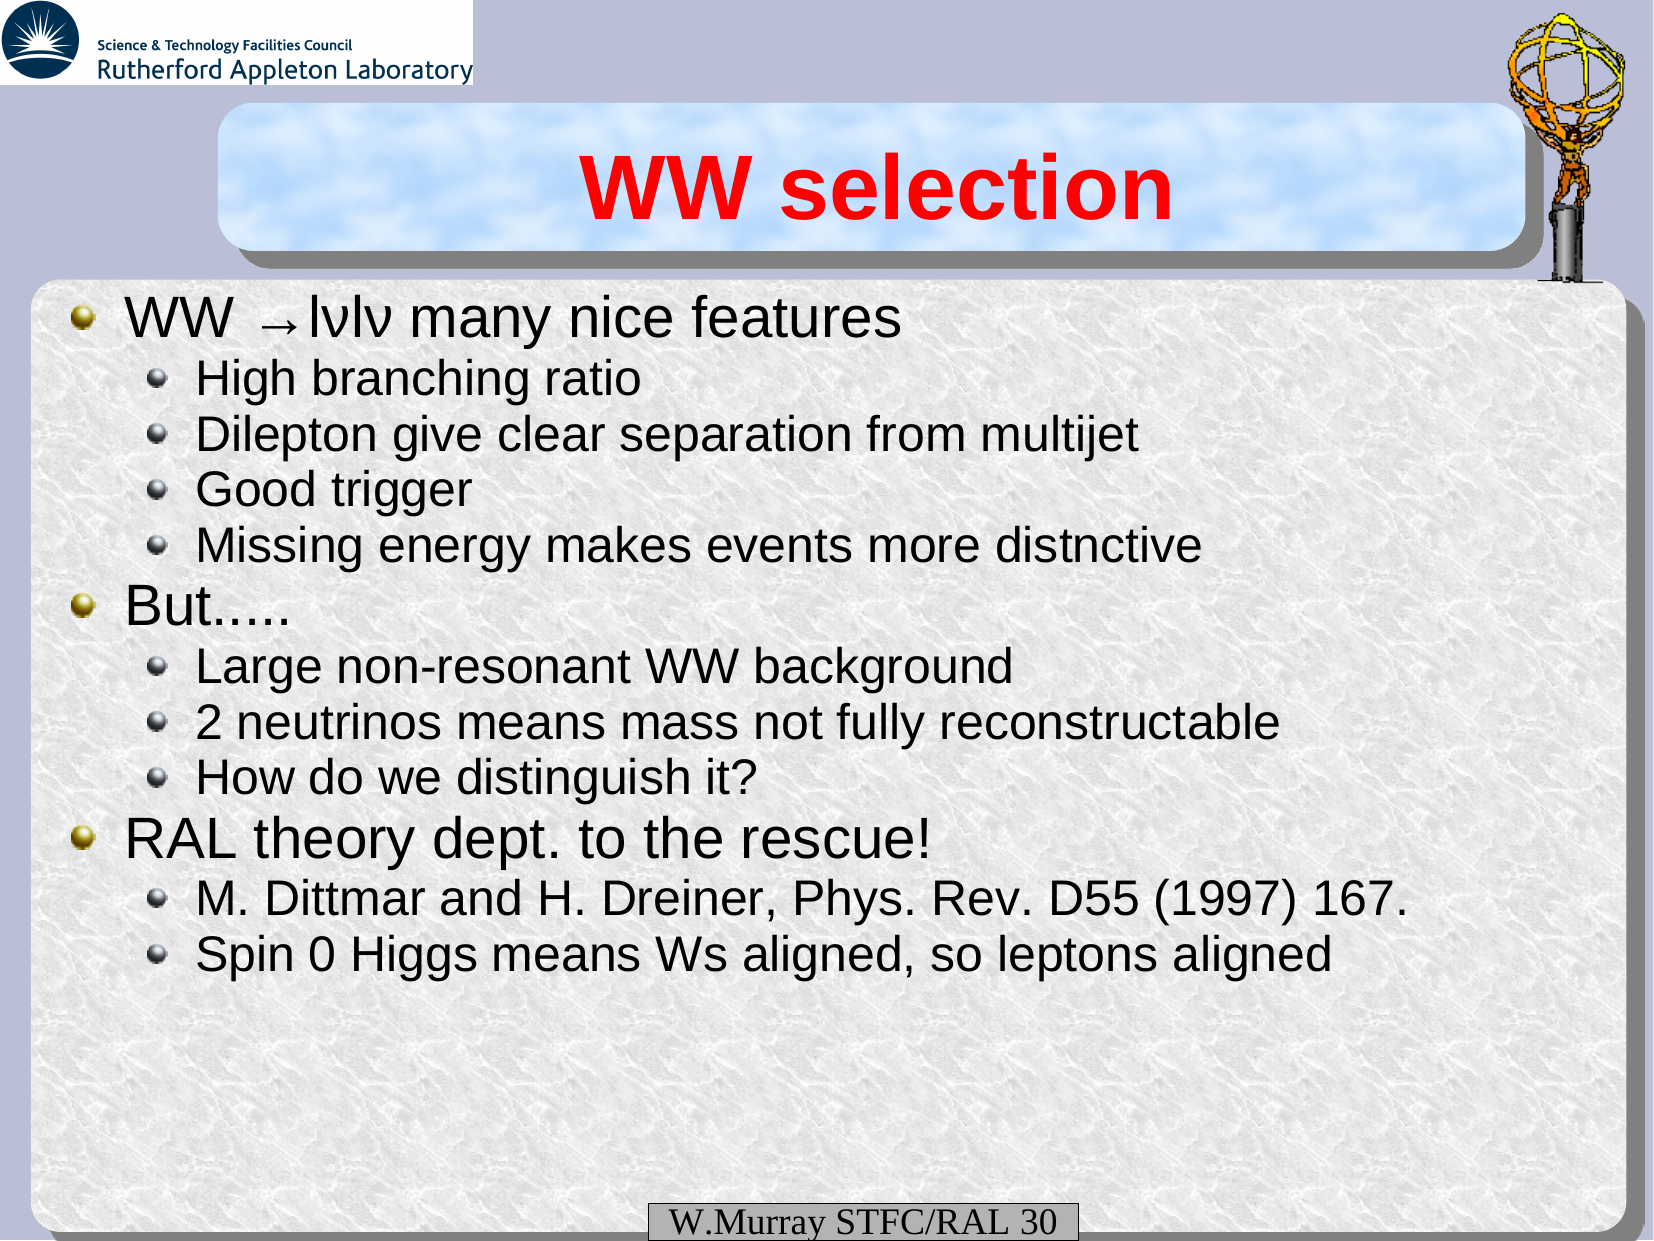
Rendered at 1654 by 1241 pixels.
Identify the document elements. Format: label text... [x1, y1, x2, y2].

picture [30, 0, 1654, 1232]
title WW selection [244, 112, 1512, 263]
picture [0, 0, 473, 85]
list WW →lνlν many nice features High branching ratio Dilepton give clear separation from multijet Good trigger Missing energy makes events more distnctive But..... Large non-resonant WW background 2 neutrinos means mass not fully reconstructable How do we distinguish it? RAL theory dept. to the rescue! M. Dittmar and H. Dreiner, Phys. Rev. D55 (1997) 167. Spin 0 Higgs means Ws aligned, so leptons aligned [53, 285, 1588, 1193]
